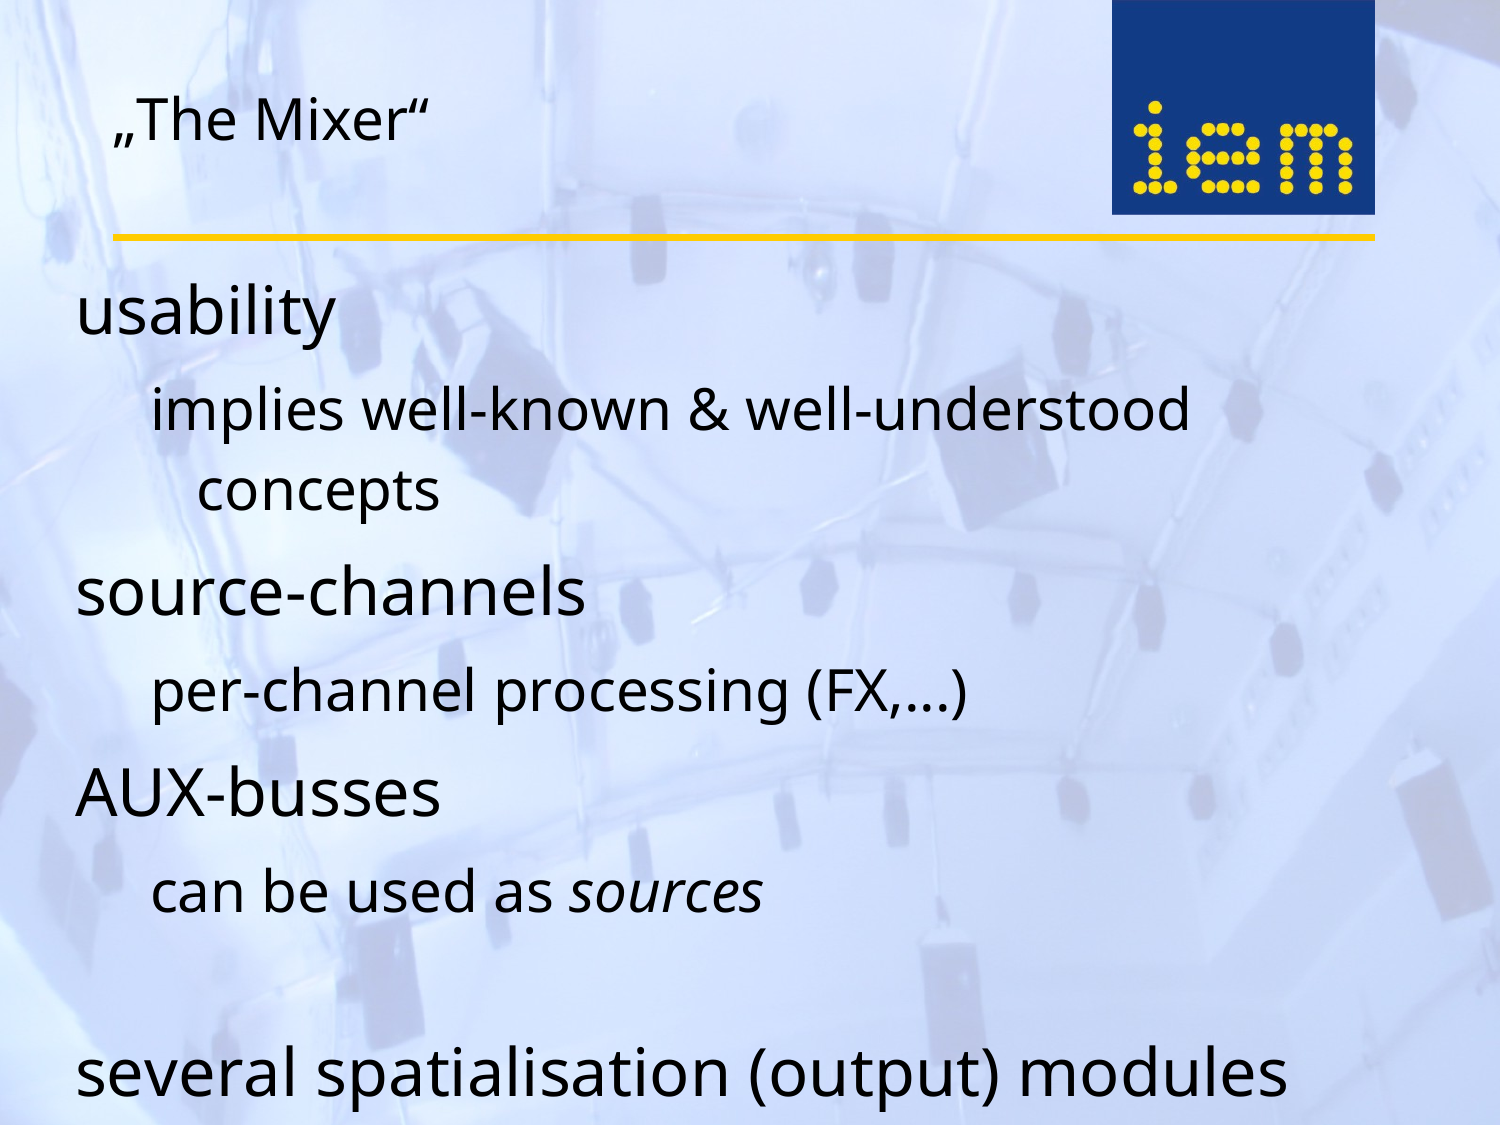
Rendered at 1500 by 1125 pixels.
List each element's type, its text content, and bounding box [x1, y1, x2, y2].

picture [0, 0, 1500, 1125]
title „The Mixer“ [112, 31, 1375, 204]
list usability implies well-known & well-understood concepts source-channels per-channel processing (FX,...) AUX-busses can be used as sources several spatialisation (output) modules [75, 263, 1425, 1093]
